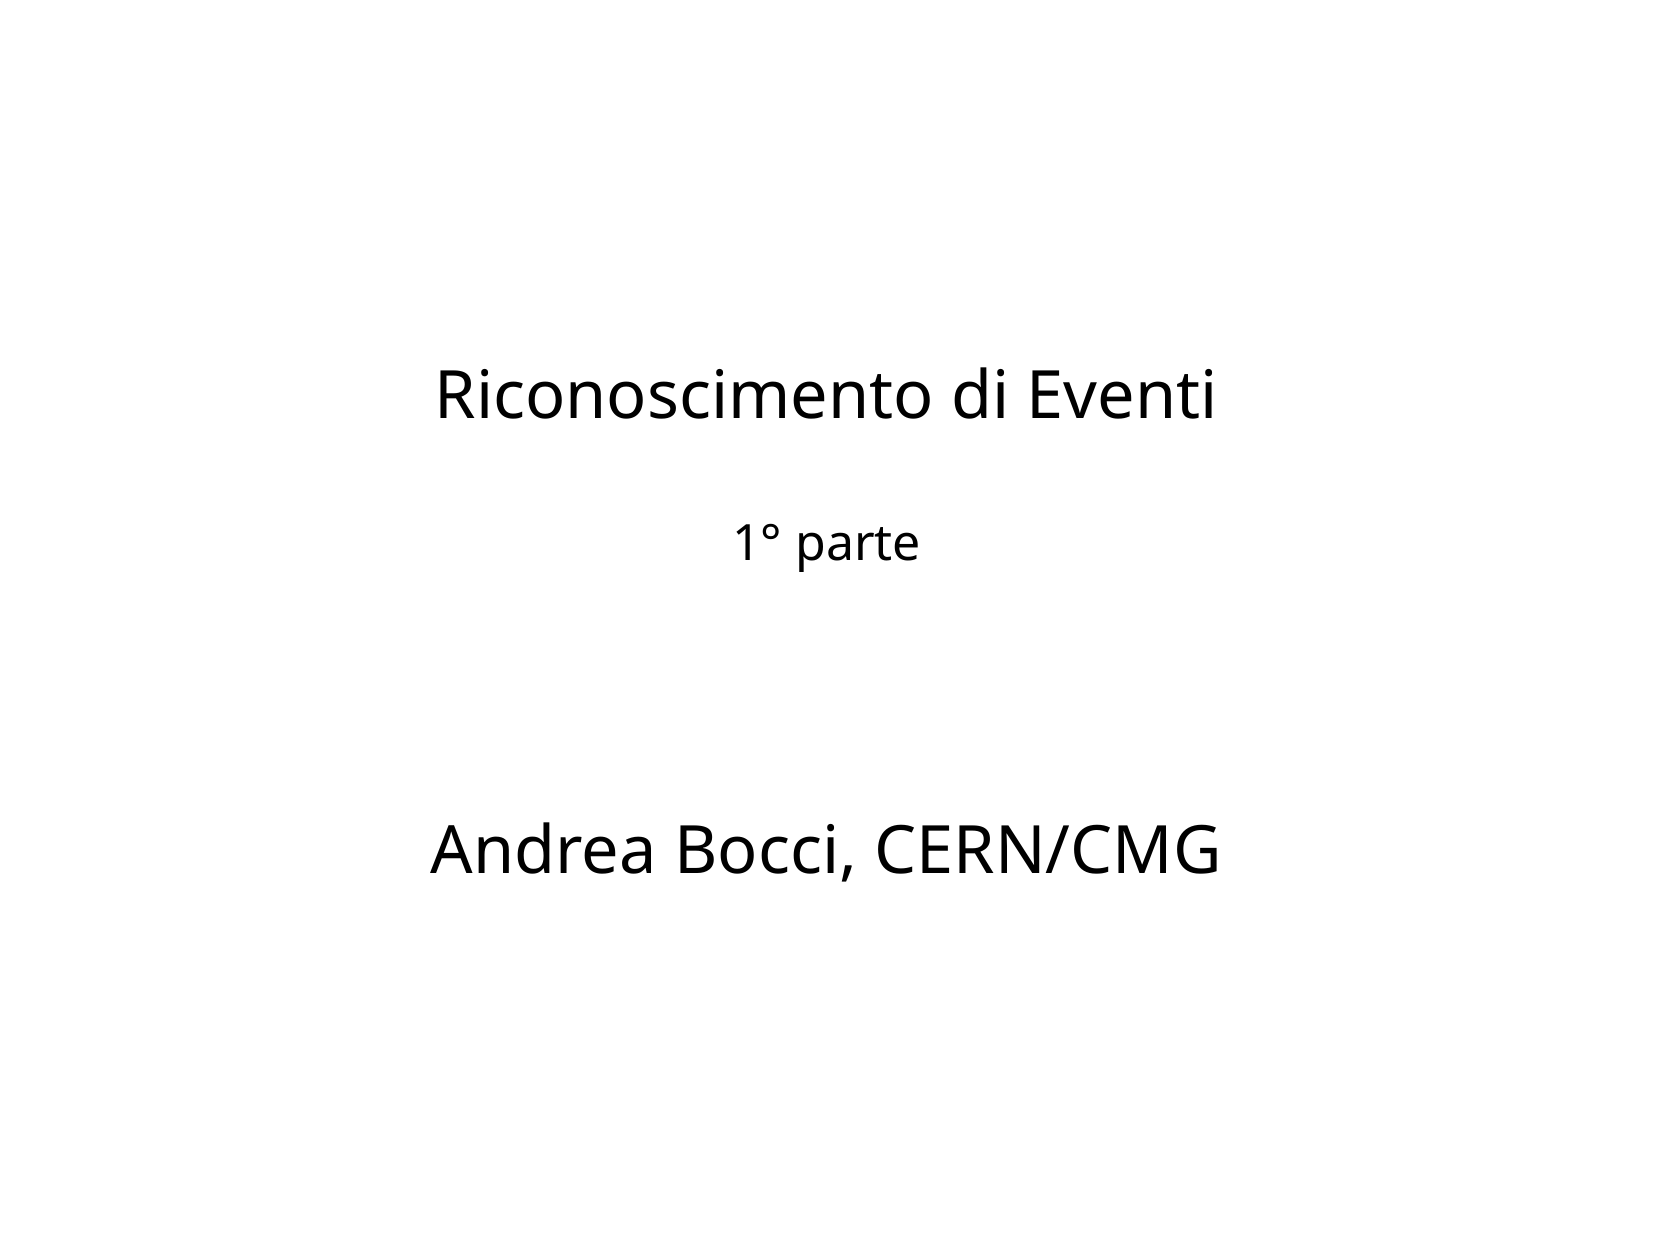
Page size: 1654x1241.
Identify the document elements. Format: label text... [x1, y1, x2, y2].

subtitle Riconoscimento di Eventi 1° parte Andrea Bocci, CERN/CMG [82, 75, 1571, 1165]
